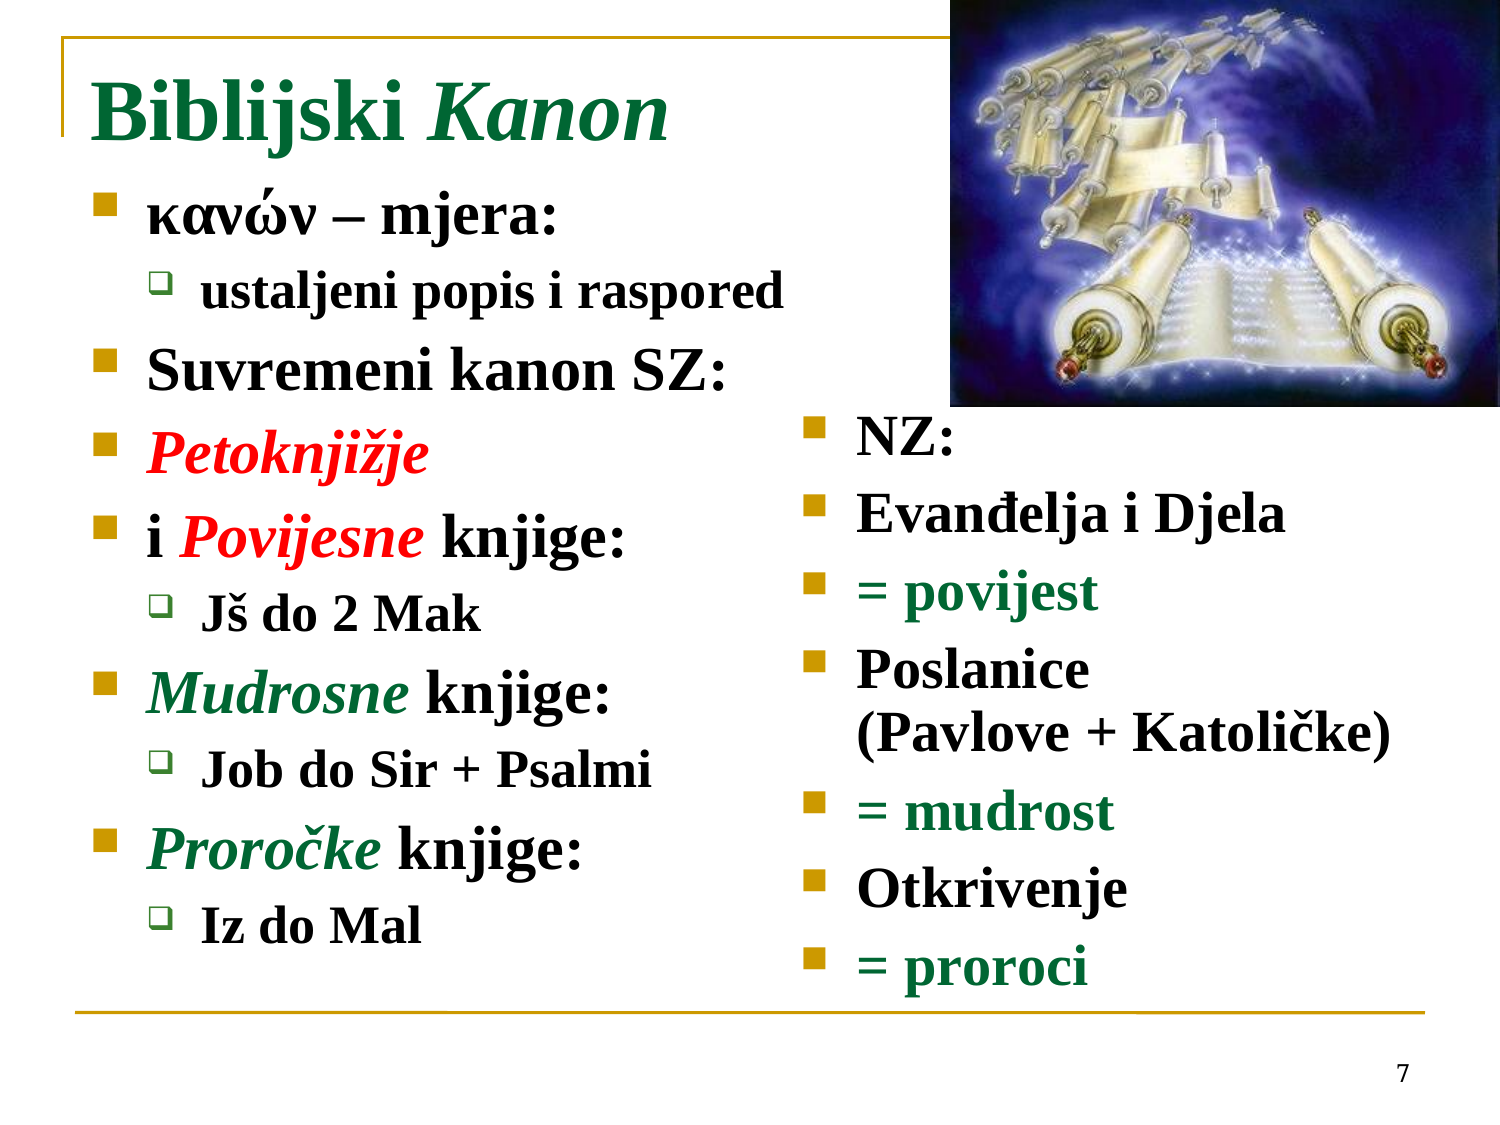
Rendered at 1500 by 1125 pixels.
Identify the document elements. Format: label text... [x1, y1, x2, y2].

text_box NZ: Evanđelja i Djela = povijest Poslanice (Pavlove + Katoličke) = mudrost Otkrivenje = proroci [785, 397, 1500, 1006]
text_box Biblijski Kanon [75, 45, 950, 233]
text_box <number> [1074, 1024, 1426, 1100]
text_box κανών – mjera: ustaljeni popis i raspored Suvremeni kanon SZ: Petoknjižje i Povijesne knjige: Jš do 2 Mak Mudrosne knjige: Job do Sir + Psalmi Proročke knjige: Iz do Mal [75, 172, 904, 1006]
picture [950, 0, 1500, 407]
